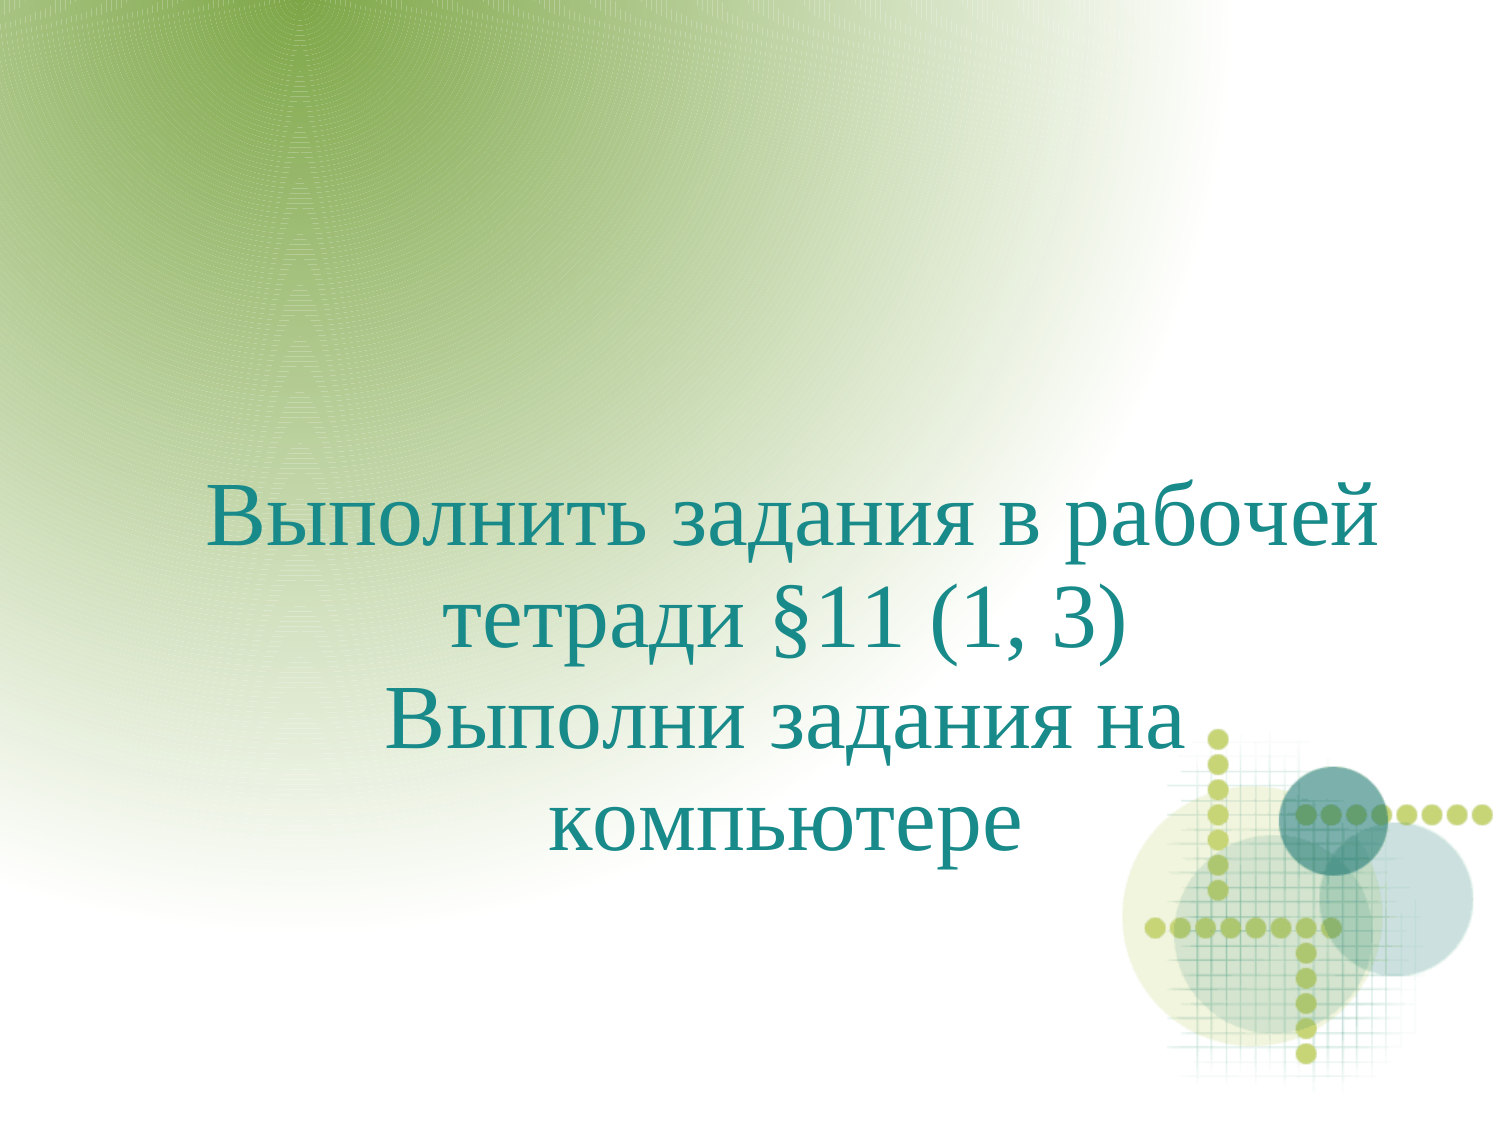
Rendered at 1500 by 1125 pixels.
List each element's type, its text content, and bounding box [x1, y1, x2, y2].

subtitle Выполнить задания в рабочей тетради §11 (1, 3) Выполни задания на компьютере [110, 312, 1392, 1022]
picture [1110, 718, 1500, 1098]
title [110, 85, 1392, 289]
